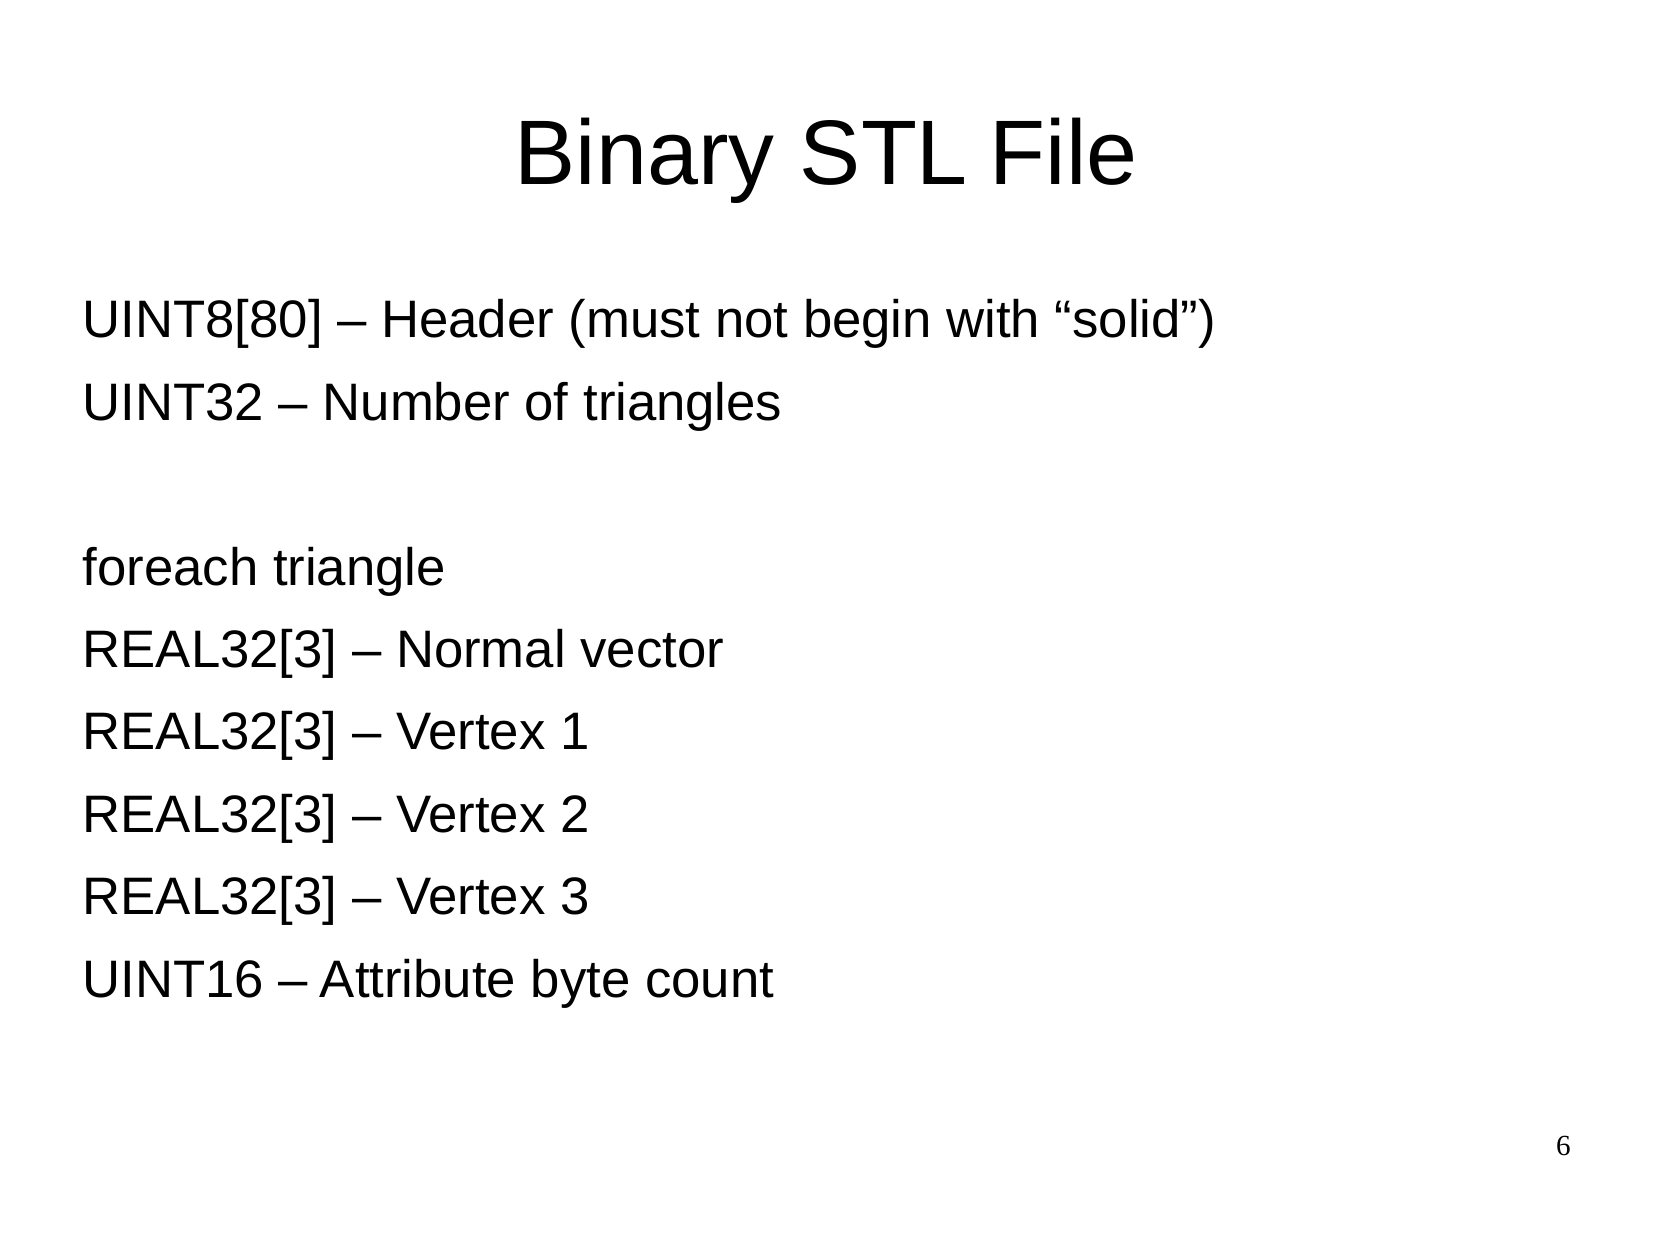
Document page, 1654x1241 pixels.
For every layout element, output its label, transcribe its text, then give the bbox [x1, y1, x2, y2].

list UINT8[80] – Header (must not begin with “solid”) UINT32 – Number of triangles foreach triangle REAL32[3] – Normal vector REAL32[3] – Vertex 1 REAL32[3] – Vertex 2 REAL32[3] – Vertex 3 UINT16 – Attribute byte count [82, 290, 1538, 1010]
title Binary STL File [82, 49, 1571, 257]
